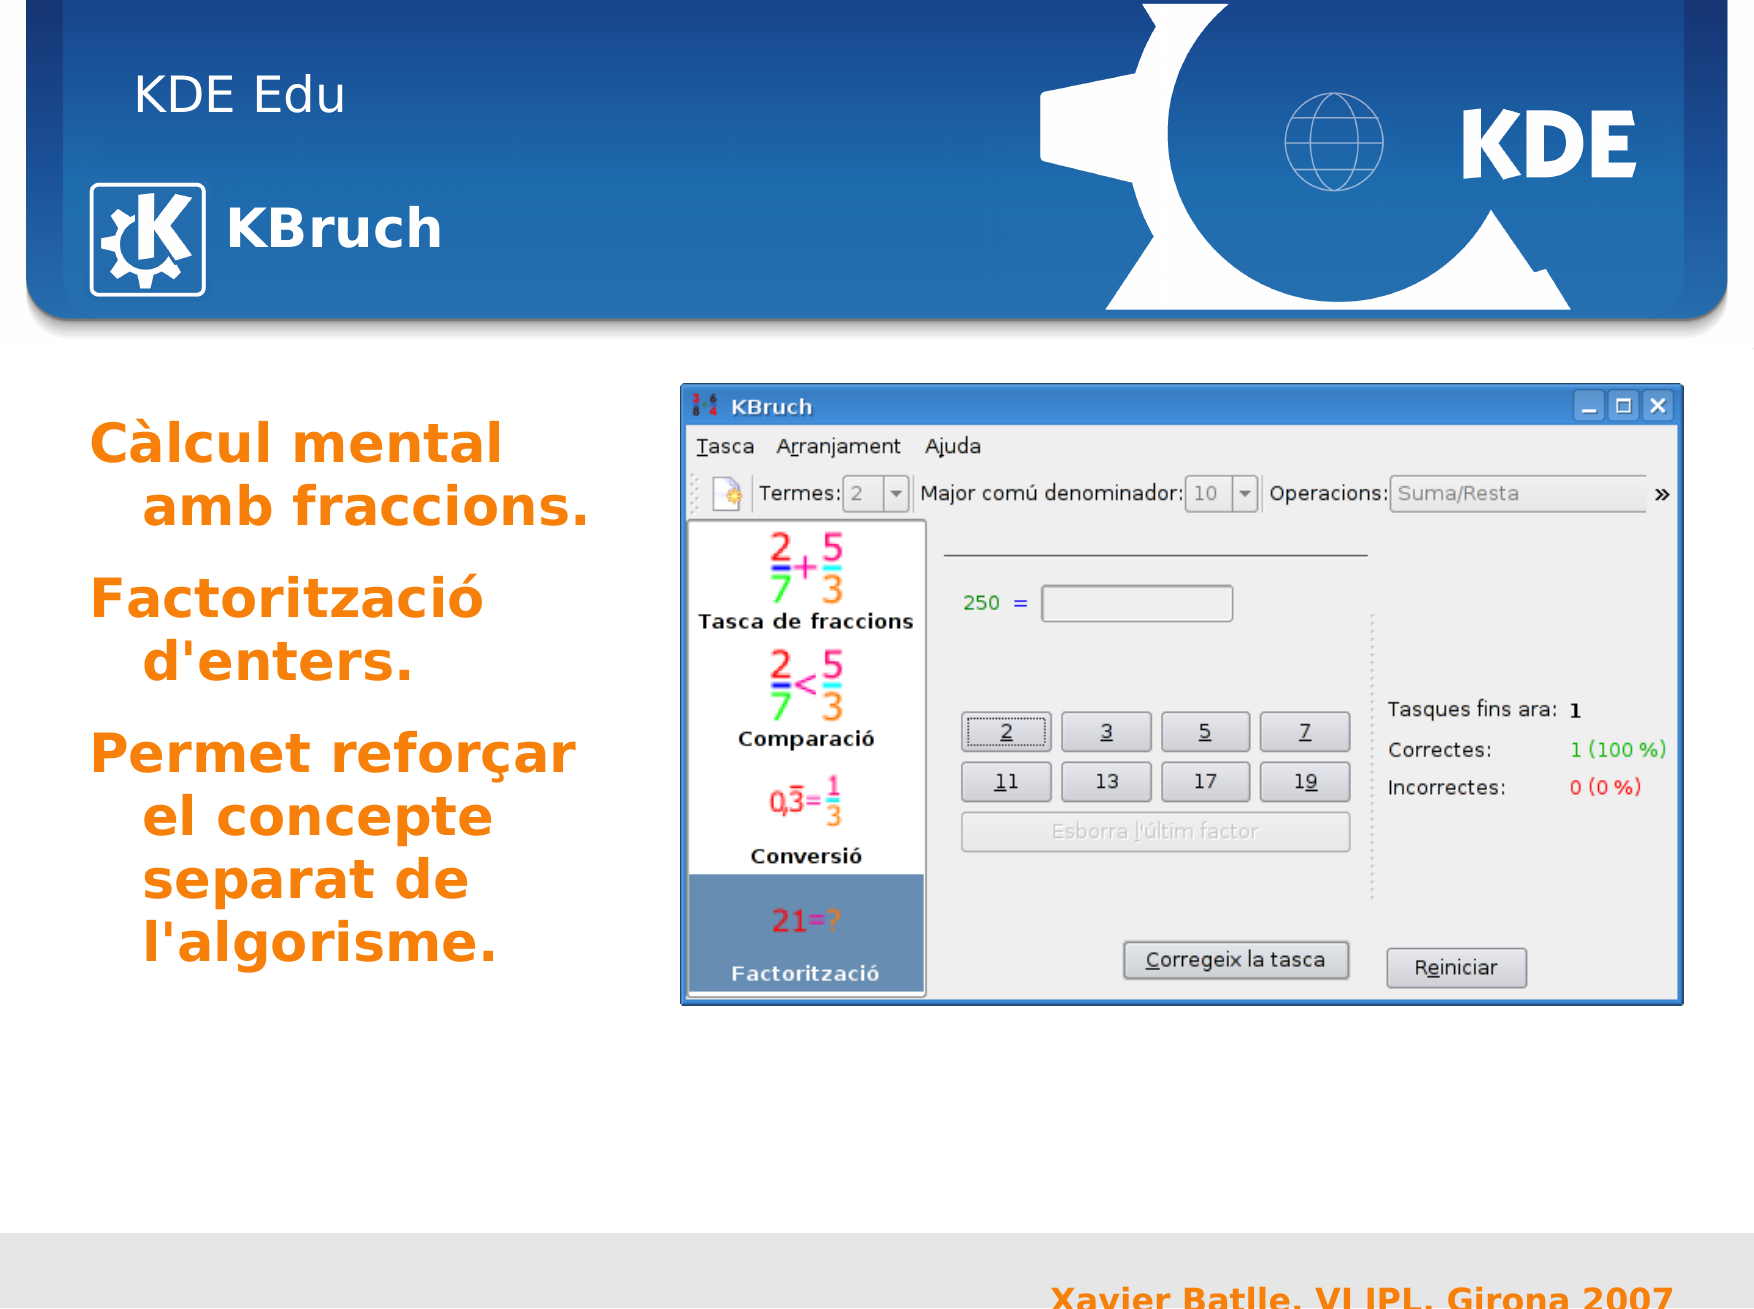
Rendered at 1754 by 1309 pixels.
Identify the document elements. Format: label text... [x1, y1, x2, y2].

picture [0, 0, 1754, 349]
title KBruch [225, 194, 1126, 264]
list Càlcul mental amb fraccions. Factorització d'enters. Permet reforçar el concepte separat de l'algorisme. [71, 411, 650, 1148]
picture [680, 383, 1684, 1006]
